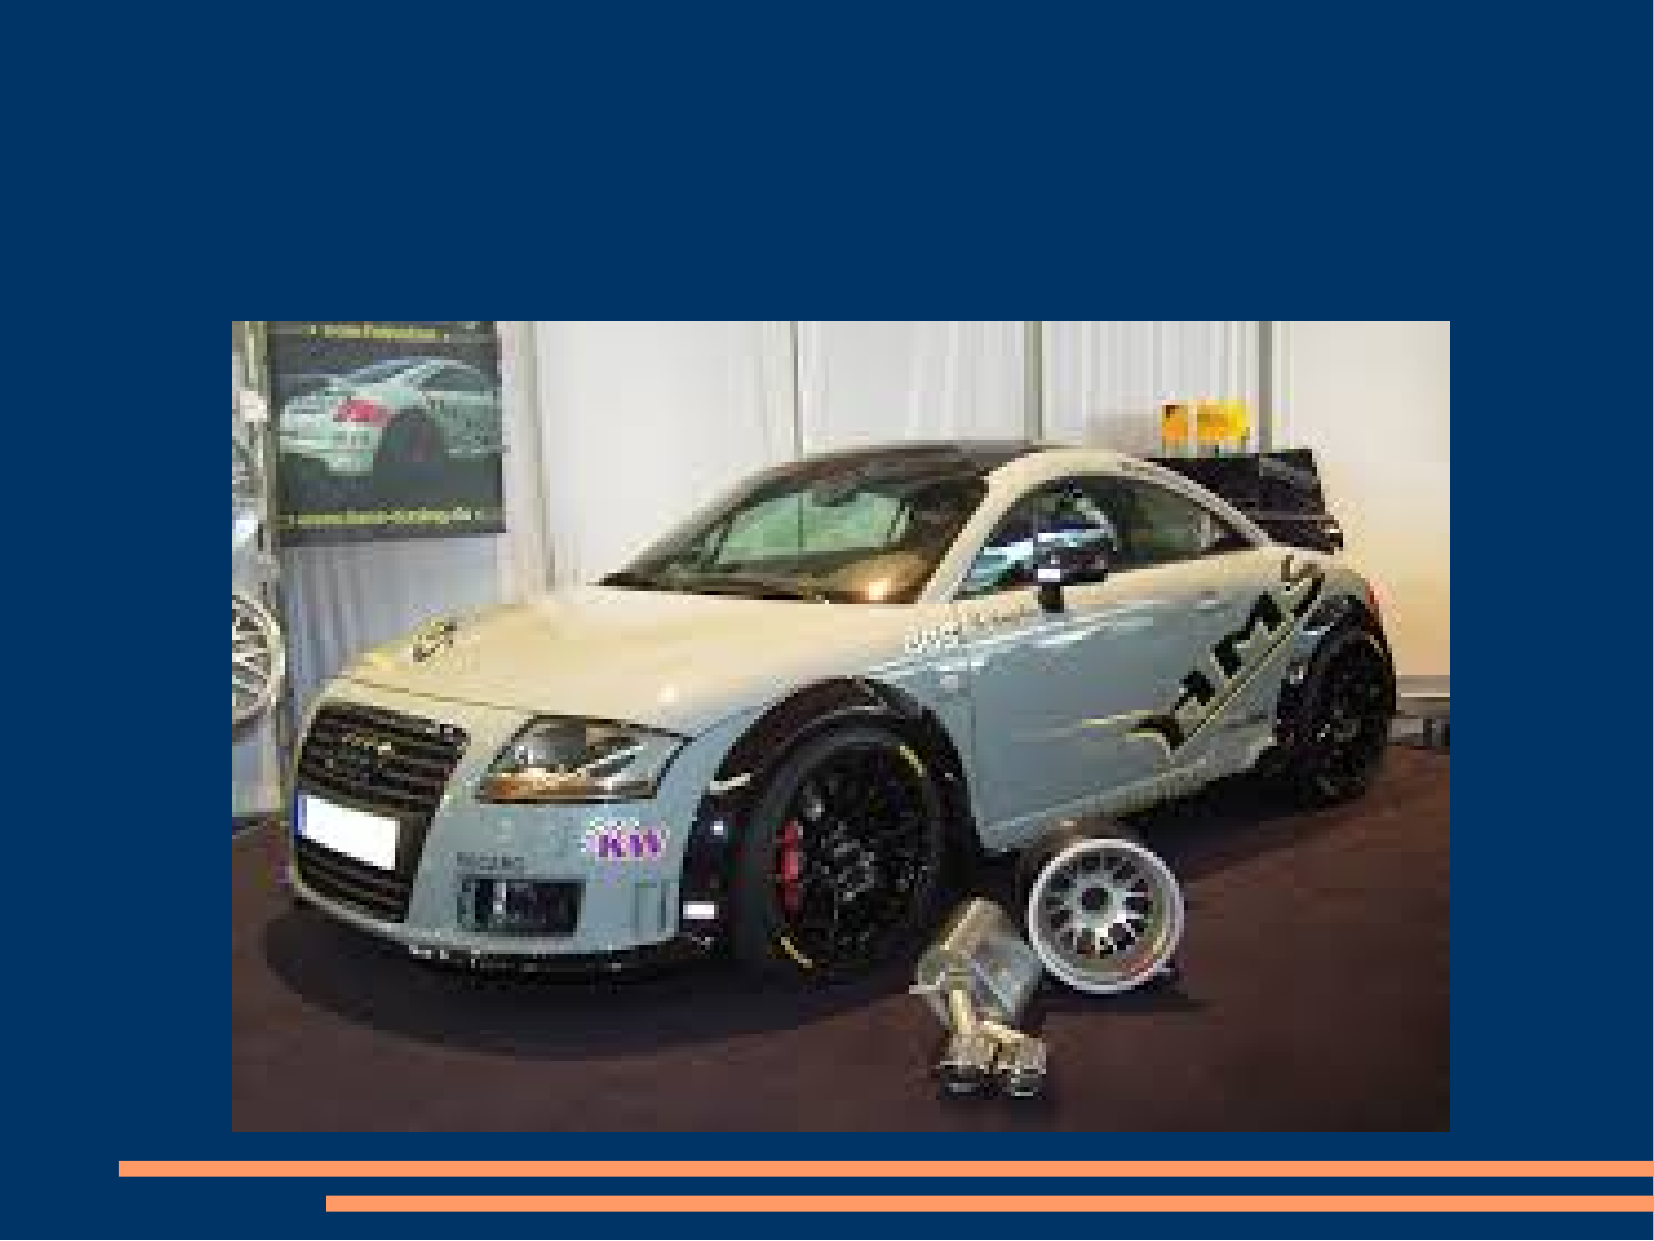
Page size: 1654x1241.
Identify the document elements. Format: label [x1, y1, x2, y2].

picture [232, 321, 1450, 1132]
